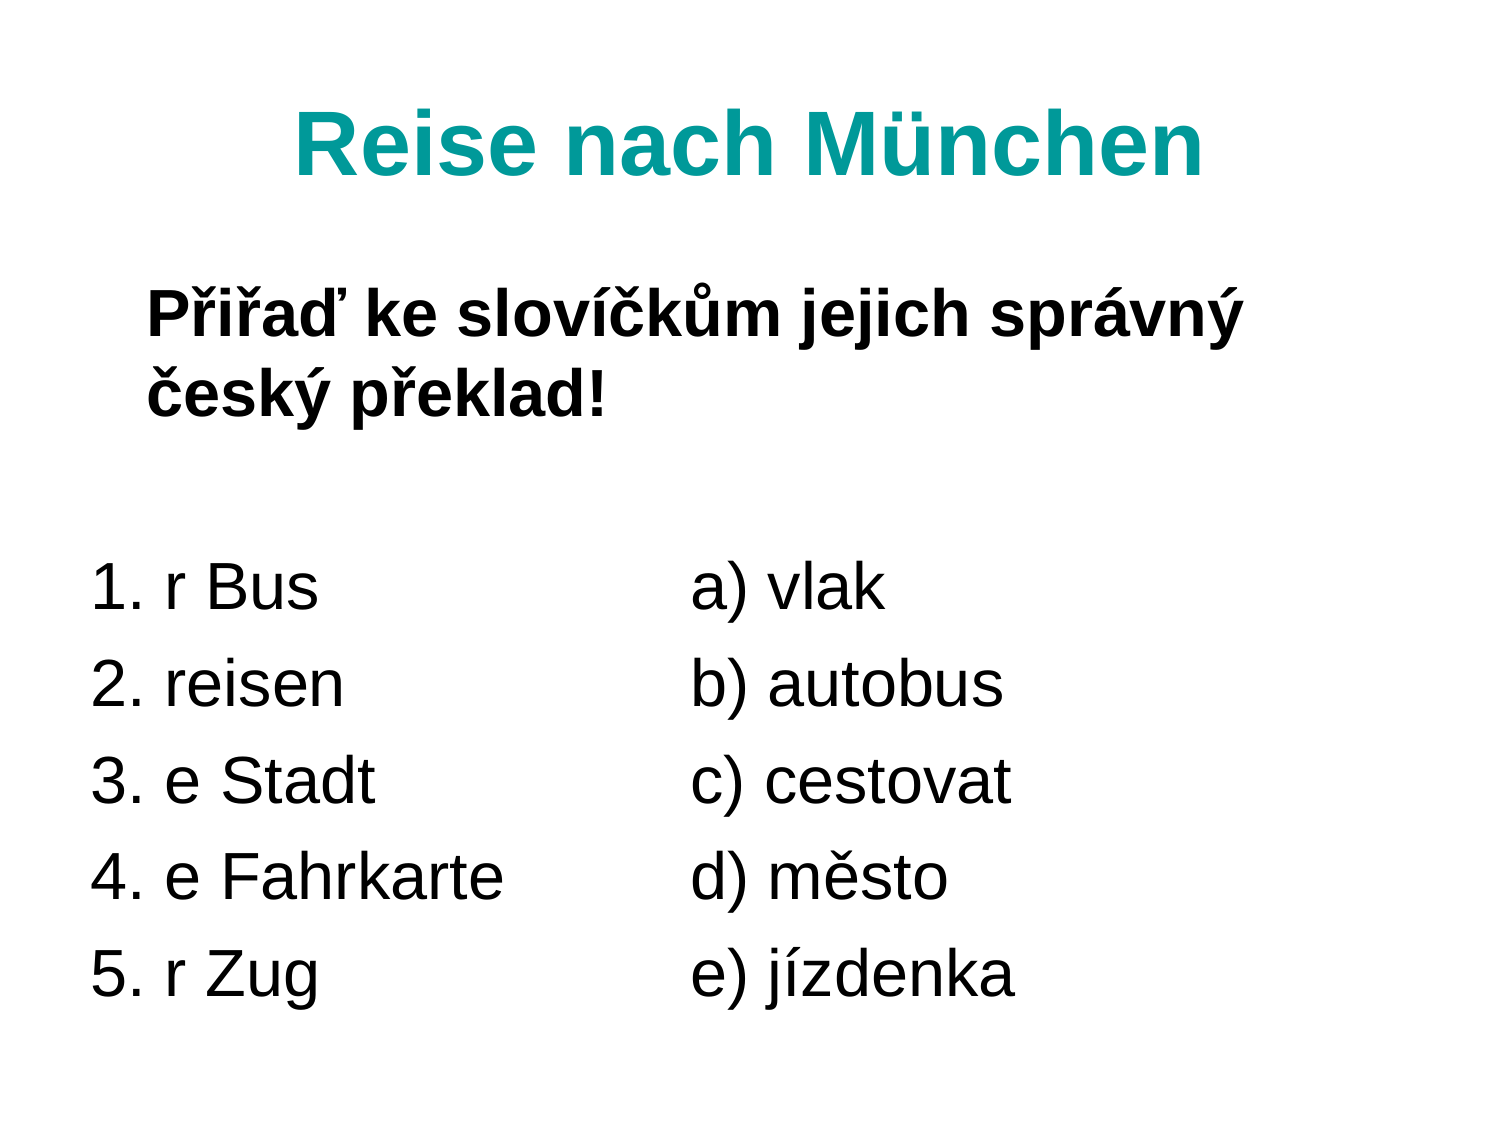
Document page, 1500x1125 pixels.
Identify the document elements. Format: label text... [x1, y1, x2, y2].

title Reise nach München [75, 45, 1426, 233]
list Přiřaď ke slovíčkům jejich správný český překlad! r Bus a) vlak reisen b) autobus e Stadt c) cestovat e Fahrkarte d) město r Zug e) jízdenka [75, 262, 1426, 1114]
